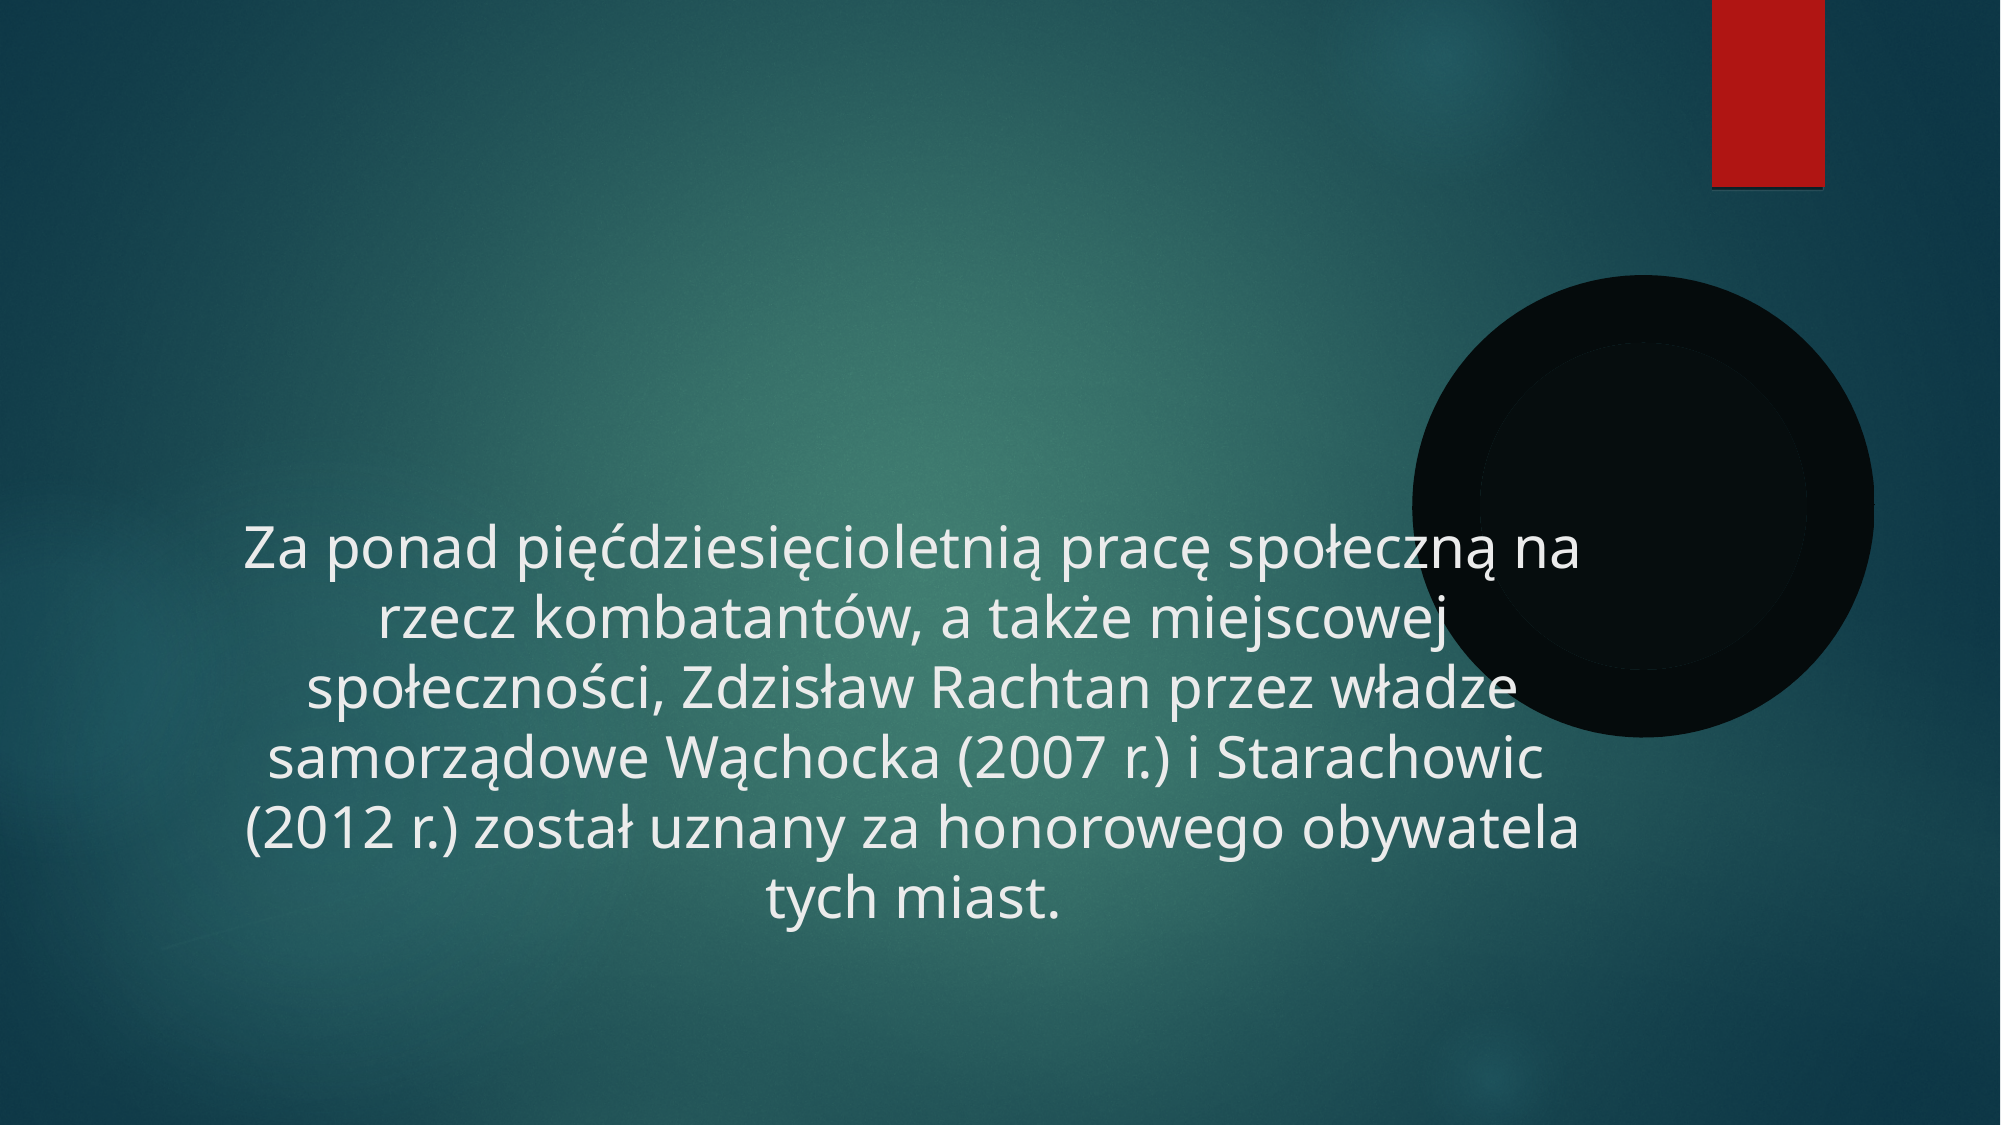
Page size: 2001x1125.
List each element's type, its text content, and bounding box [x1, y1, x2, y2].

title Za ponad pięćdziesięcioletnią pracę społeczną na rzecz kombatantów, a także miejscowej społeczności, Zdzisław Rachtan przez władze samorządowe Wąchocka (2007 r.) i Starachowic (2012 r.) został uznany za honorowego obywatela tych miast. [189, 503, 1638, 725]
